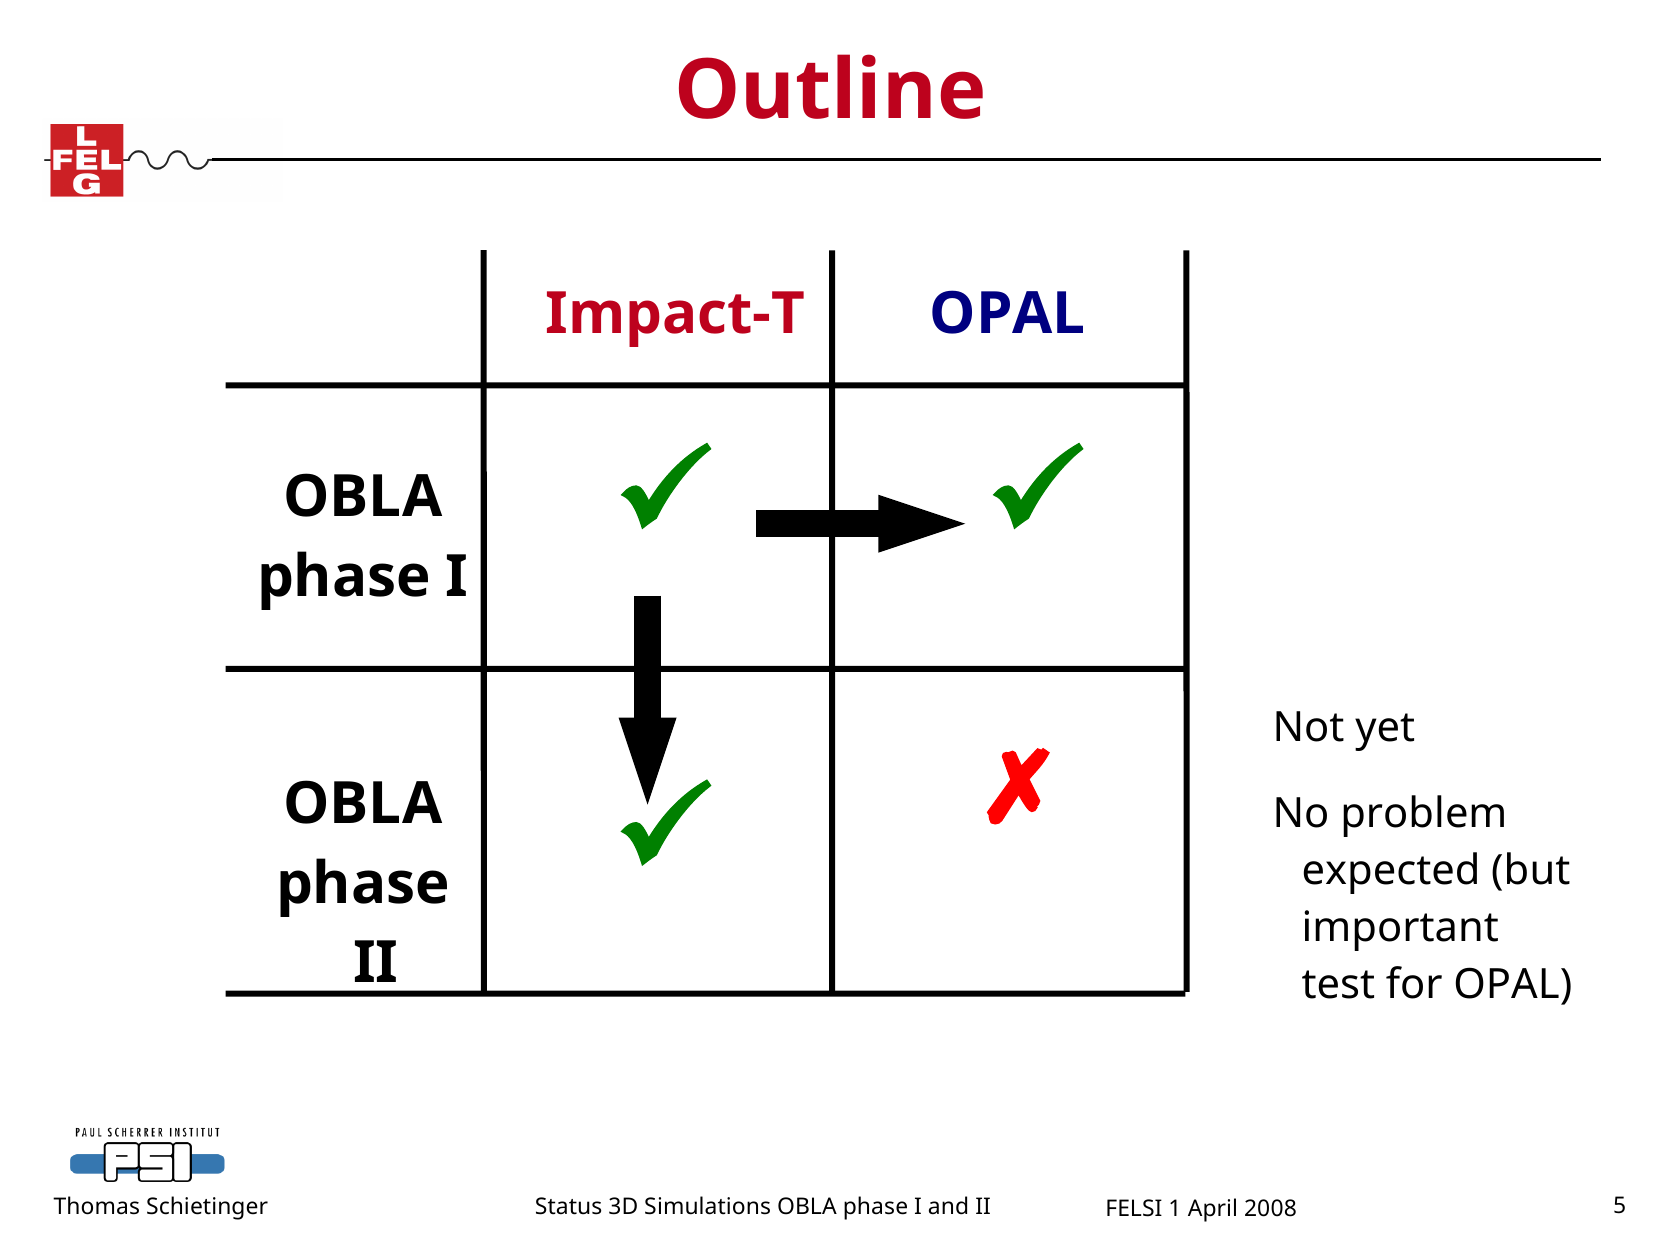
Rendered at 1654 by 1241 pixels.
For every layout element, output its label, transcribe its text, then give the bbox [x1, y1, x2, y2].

text_box ✗ [986, 727, 1052, 893]
picture [61, 1115, 235, 1190]
text_box ✓ [548, 791, 777, 945]
text_box ✓ [548, 454, 777, 609]
picture [42, 118, 283, 202]
text_box OPAL [926, 271, 1116, 340]
text_box Impact-T [542, 271, 810, 340]
list Not yet No problem expected (but important test for OPAL) [1248, 696, 1578, 1076]
text_box OBLA phase II [247, 761, 476, 898]
text_box OBLA phase I [246, 454, 476, 591]
text_box ✓ [920, 454, 1149, 609]
title Outline [124, 17, 1537, 156]
